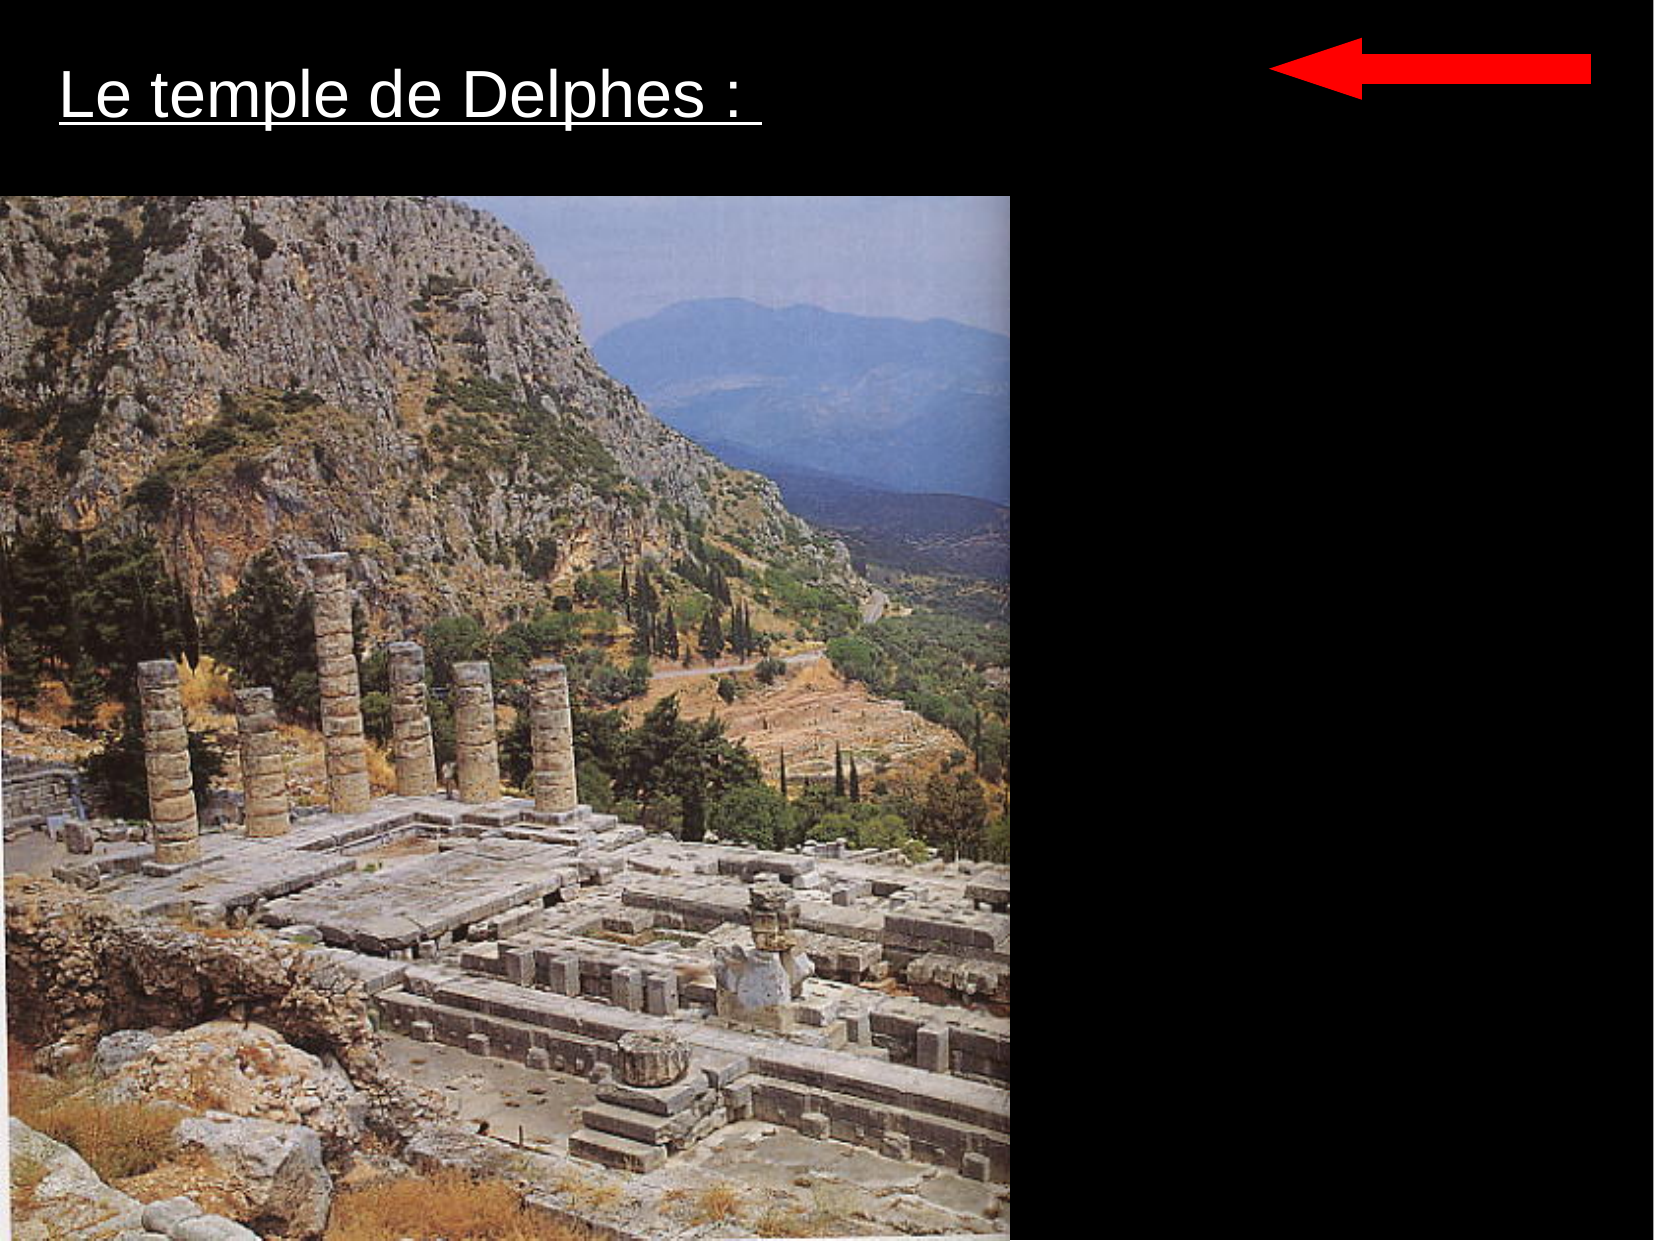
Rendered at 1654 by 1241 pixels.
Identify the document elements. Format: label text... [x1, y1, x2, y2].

text_box Le temple de Delphes : [43, 50, 1376, 140]
picture [0, 196, 1010, 1241]
